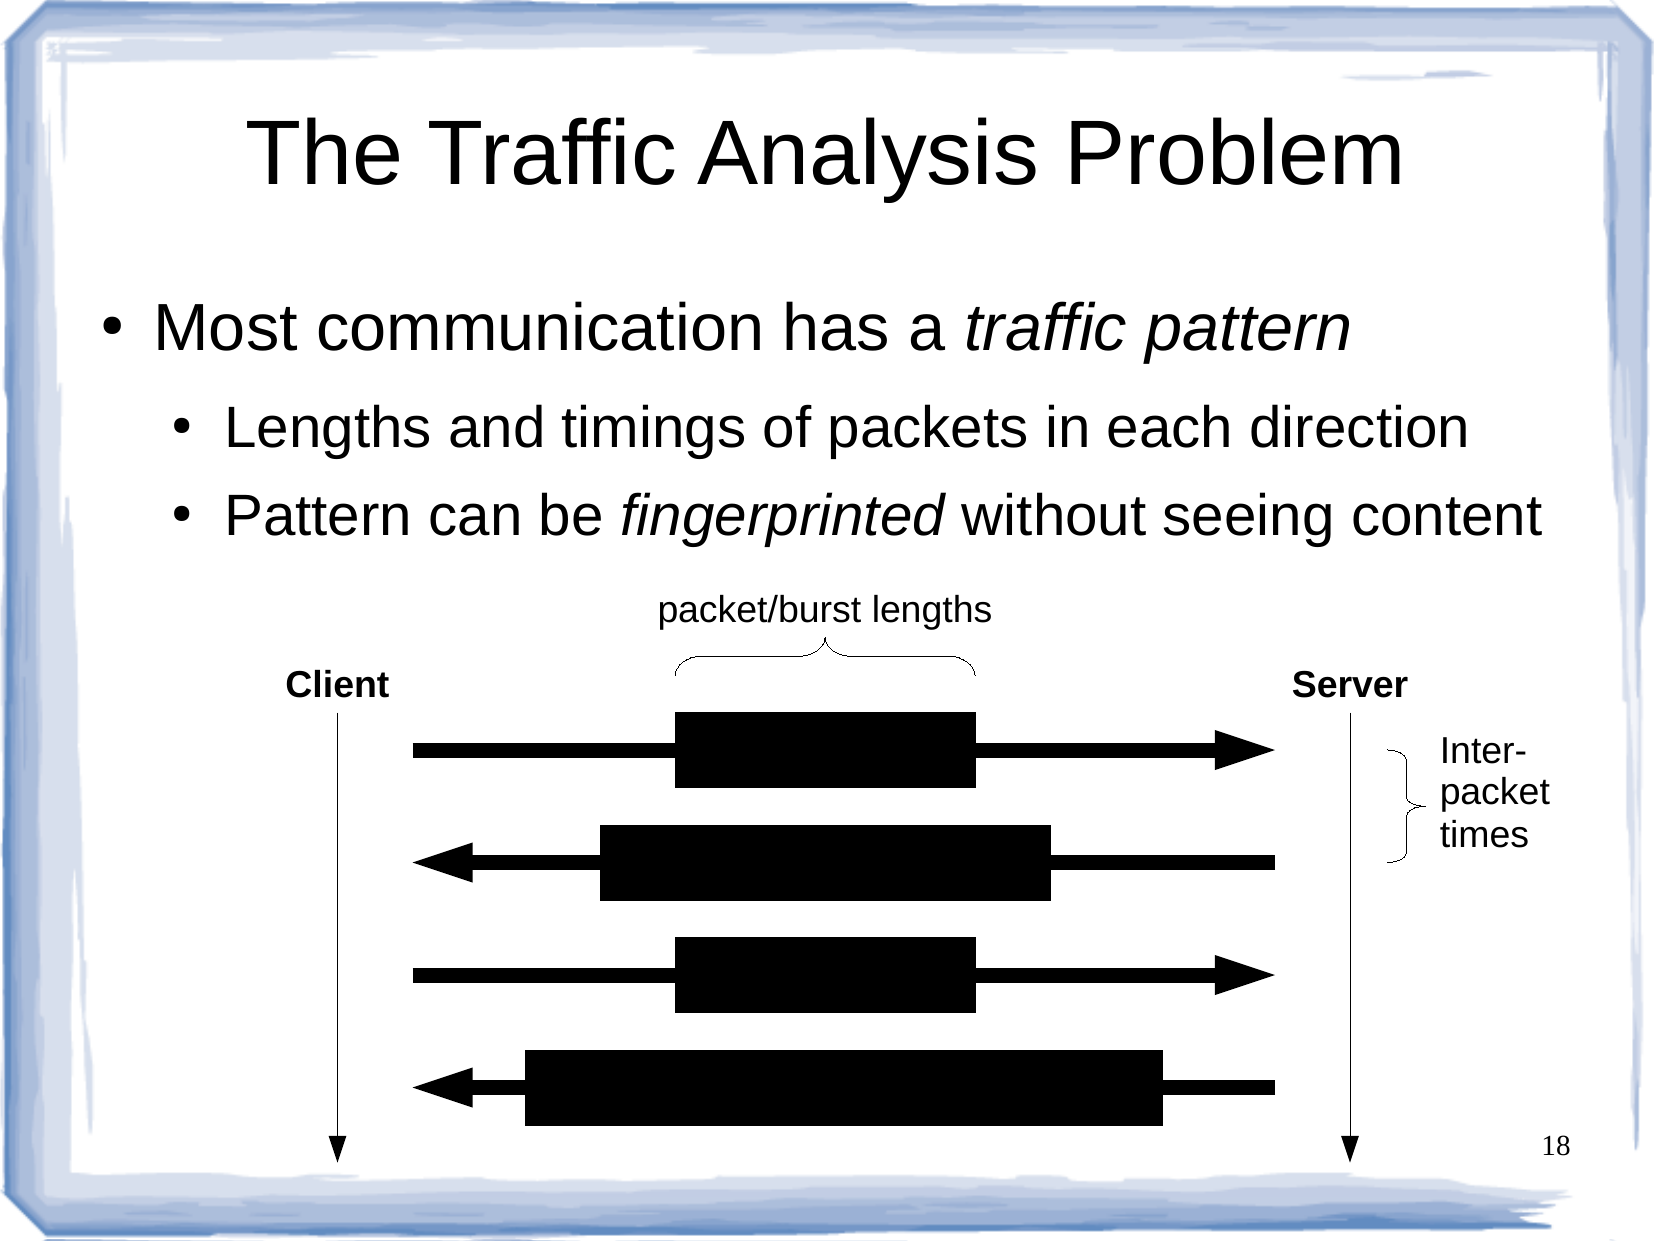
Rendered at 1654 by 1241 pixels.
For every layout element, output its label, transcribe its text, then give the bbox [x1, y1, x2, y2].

text_box packet/burst lengths [600, 580, 1051, 638]
text_box Server [1237, 655, 1463, 713]
text_box [600, 825, 1051, 901]
text_box Inter- packet times [1425, 721, 1654, 863]
title The Traffic Analysis Problem [82, 49, 1571, 257]
text_box [675, 937, 976, 1013]
list Most communication has a traffic pattern Lengths and timings of packets in each direction Pattern can be fingerprinted without seeing content [82, 290, 1571, 563]
text_box [525, 1050, 1163, 1126]
text_box [675, 712, 976, 788]
picture [0, 0, 1654, 1241]
text_box Client [225, 655, 451, 713]
